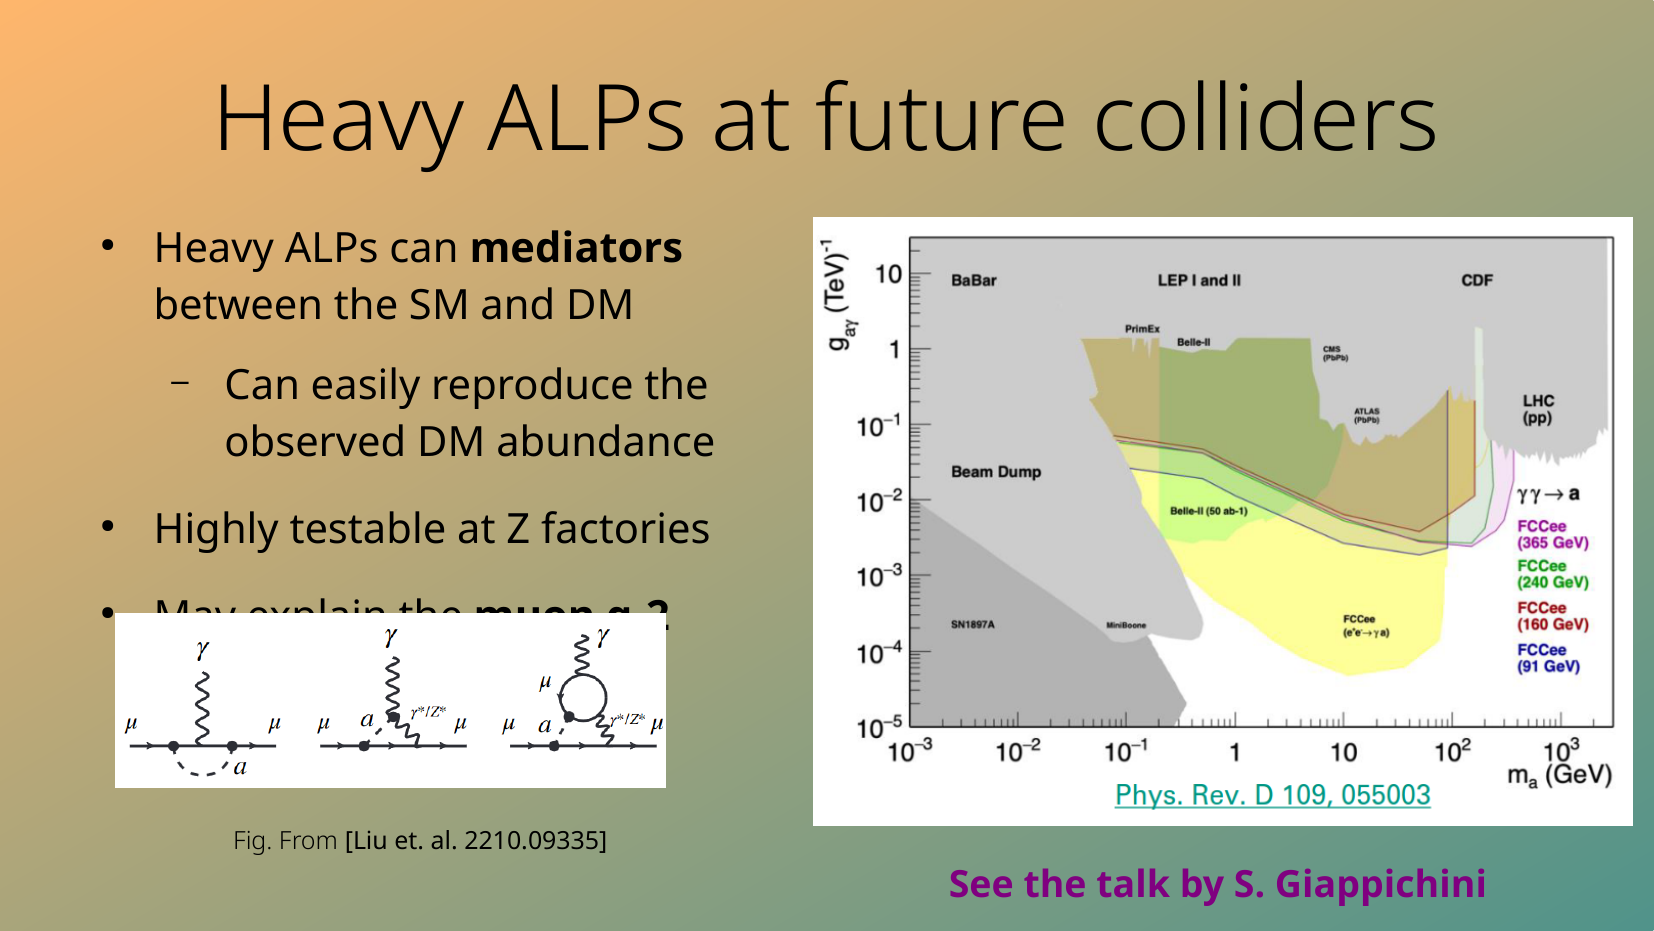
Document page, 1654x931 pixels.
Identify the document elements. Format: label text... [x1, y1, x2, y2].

picture [115, 613, 666, 788]
text_box See the talk by S. Giappichini [934, 850, 1504, 912]
text_box Fig. From [Liu et. al. 2210.09335] [218, 815, 610, 856]
picture [813, 217, 1633, 826]
list Heavy ALPs can mediators between the SM and DM Can easily reproduce the observed DM abundance Highly testable at Z factories May explain the muon g-2 discrepancy [Liu et. al. 2210.09335] [82, 217, 809, 758]
title Heavy ALPs at future colliders [82, 37, 1571, 193]
